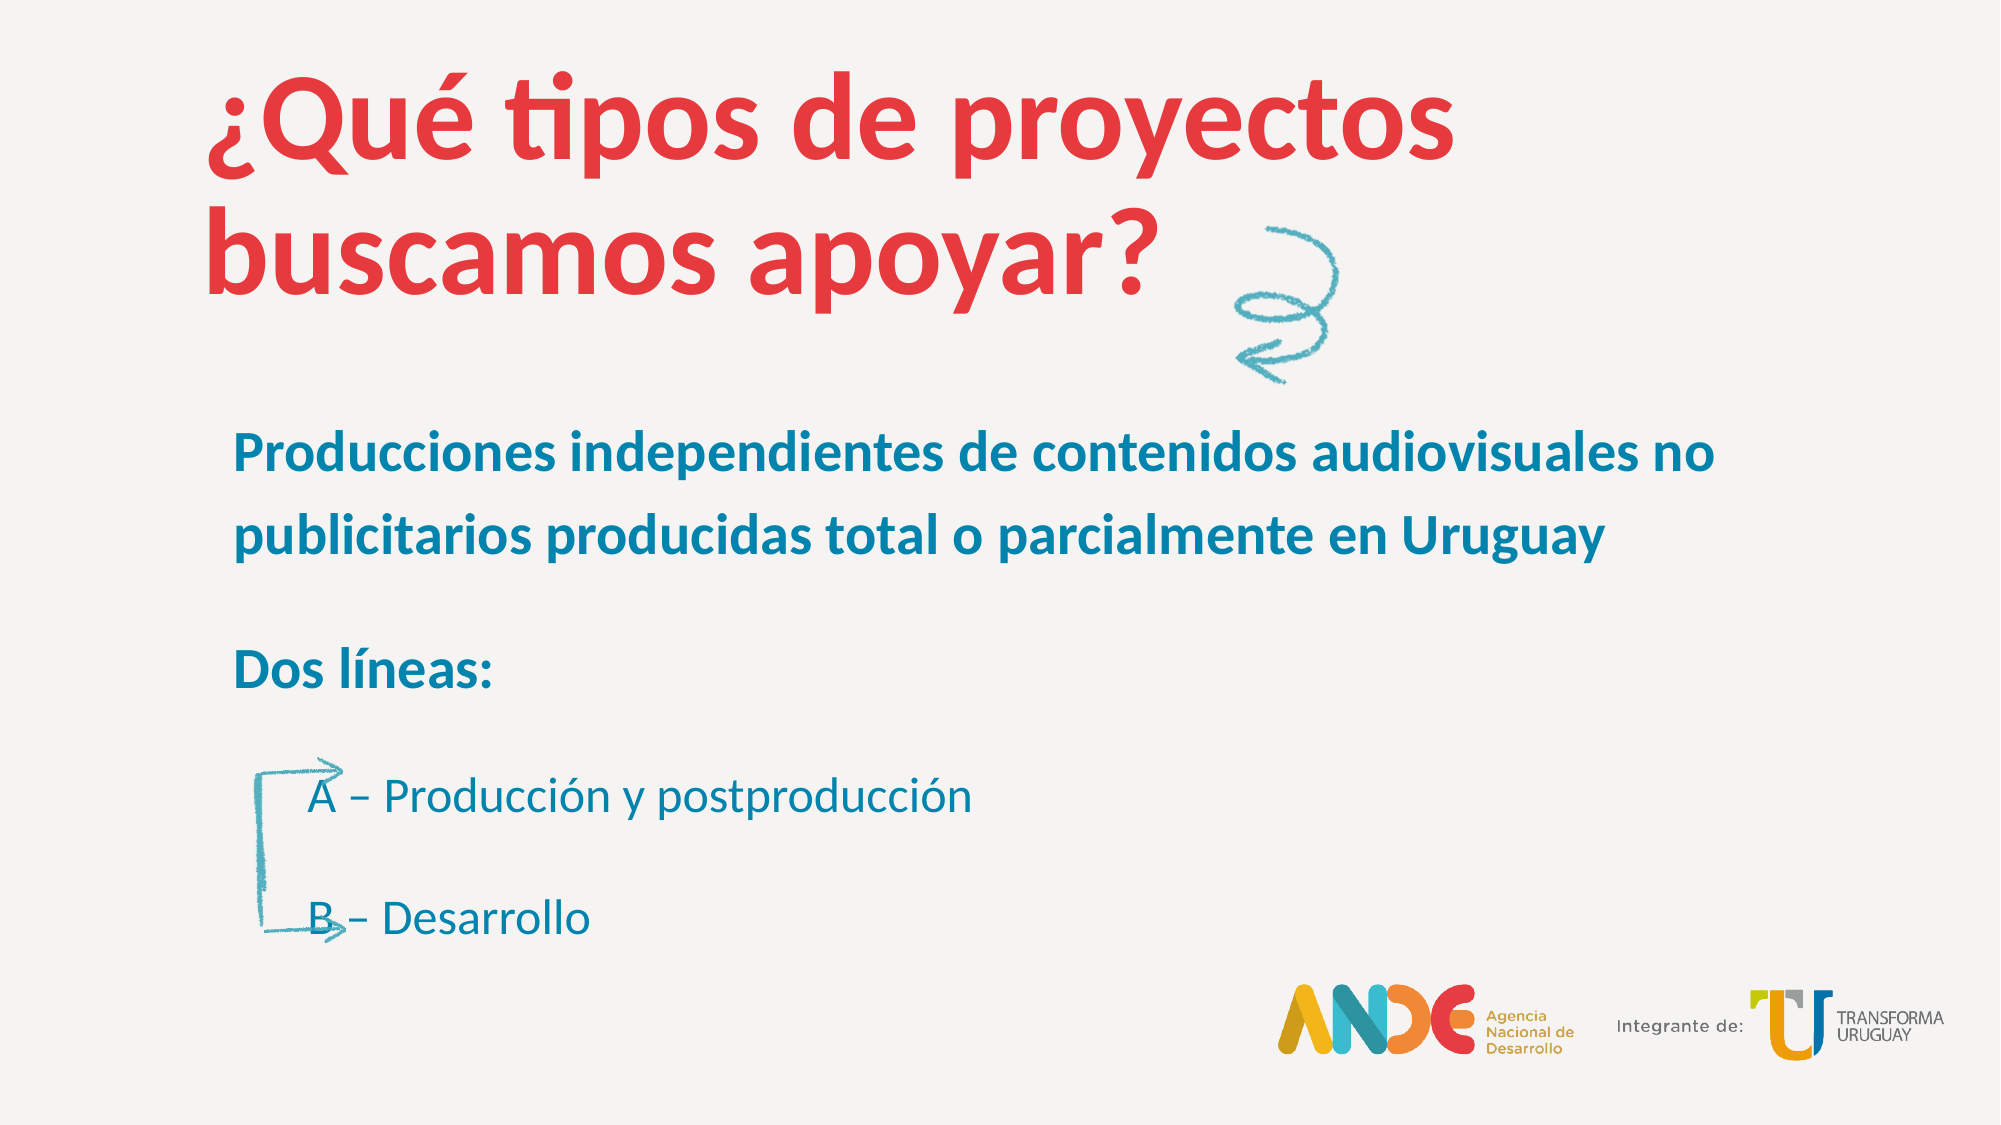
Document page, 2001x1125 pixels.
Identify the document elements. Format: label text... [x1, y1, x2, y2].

picture [1255, 964, 1974, 1081]
text_box ¿Qué tipos de proyectos buscamos apoyar? [187, 0, 1496, 385]
picture [230, 745, 356, 953]
picture [1185, 206, 1374, 396]
list Producciones independientes de contenidos audiovisuales no publicitarios producidas total o parcialmente en Uruguay Dos líneas: A – Producción y postproducción B – Desarrollo [218, 391, 1888, 1081]
